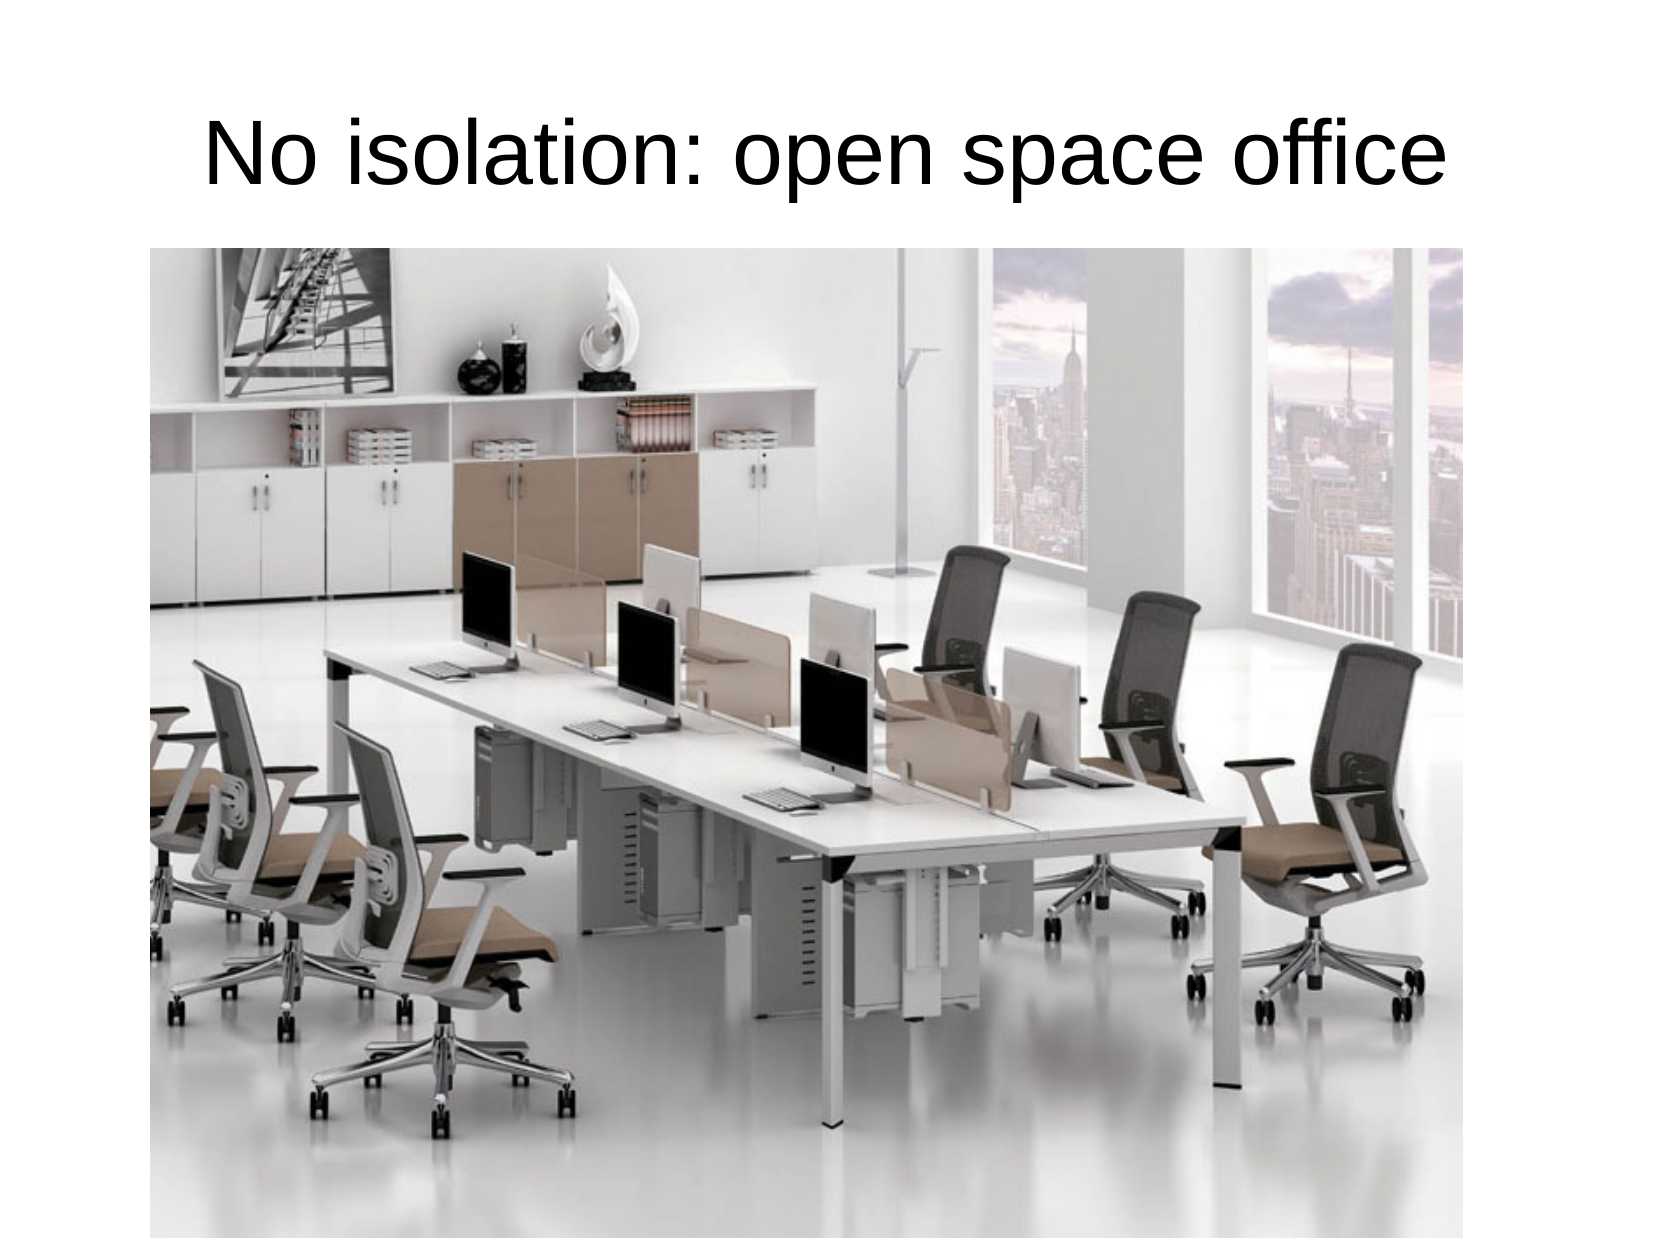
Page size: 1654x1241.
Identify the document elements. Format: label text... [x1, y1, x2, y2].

title No isolation: open space office [82, 49, 1571, 257]
picture [150, 248, 1463, 1238]
